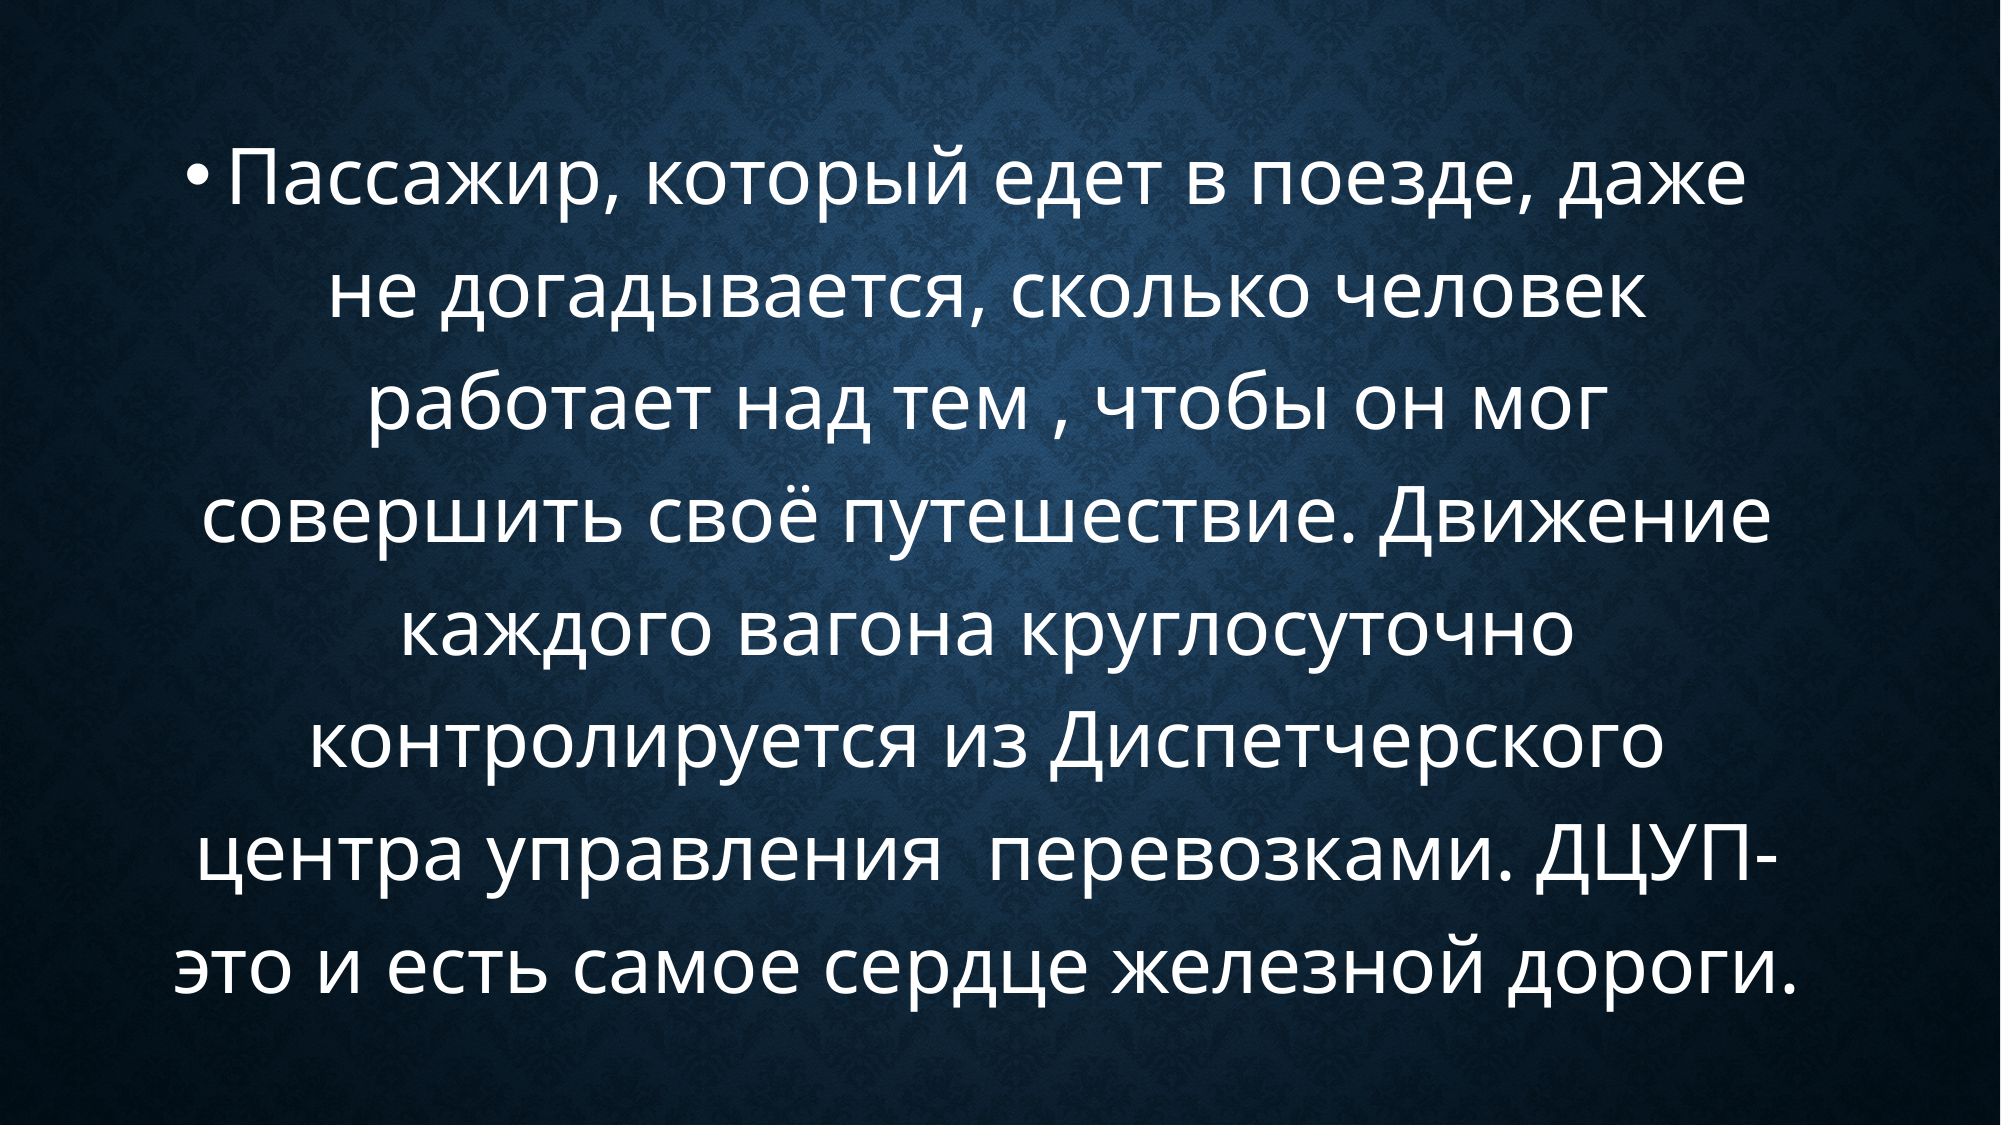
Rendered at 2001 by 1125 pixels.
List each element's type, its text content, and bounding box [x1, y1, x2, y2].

list Пассажир, который едет в поезде, даже не догадывается, сколько человек работает над тем , чтобы он мог совершить своё путешествие. Движение каждого вагона круглосуточно контролируется из Диспетчерского центра управления перевозками. ДЦУП- это и есть самое сердце железной дороги. [120, 99, 1820, 1084]
picture [0, 0, 2001, 1125]
